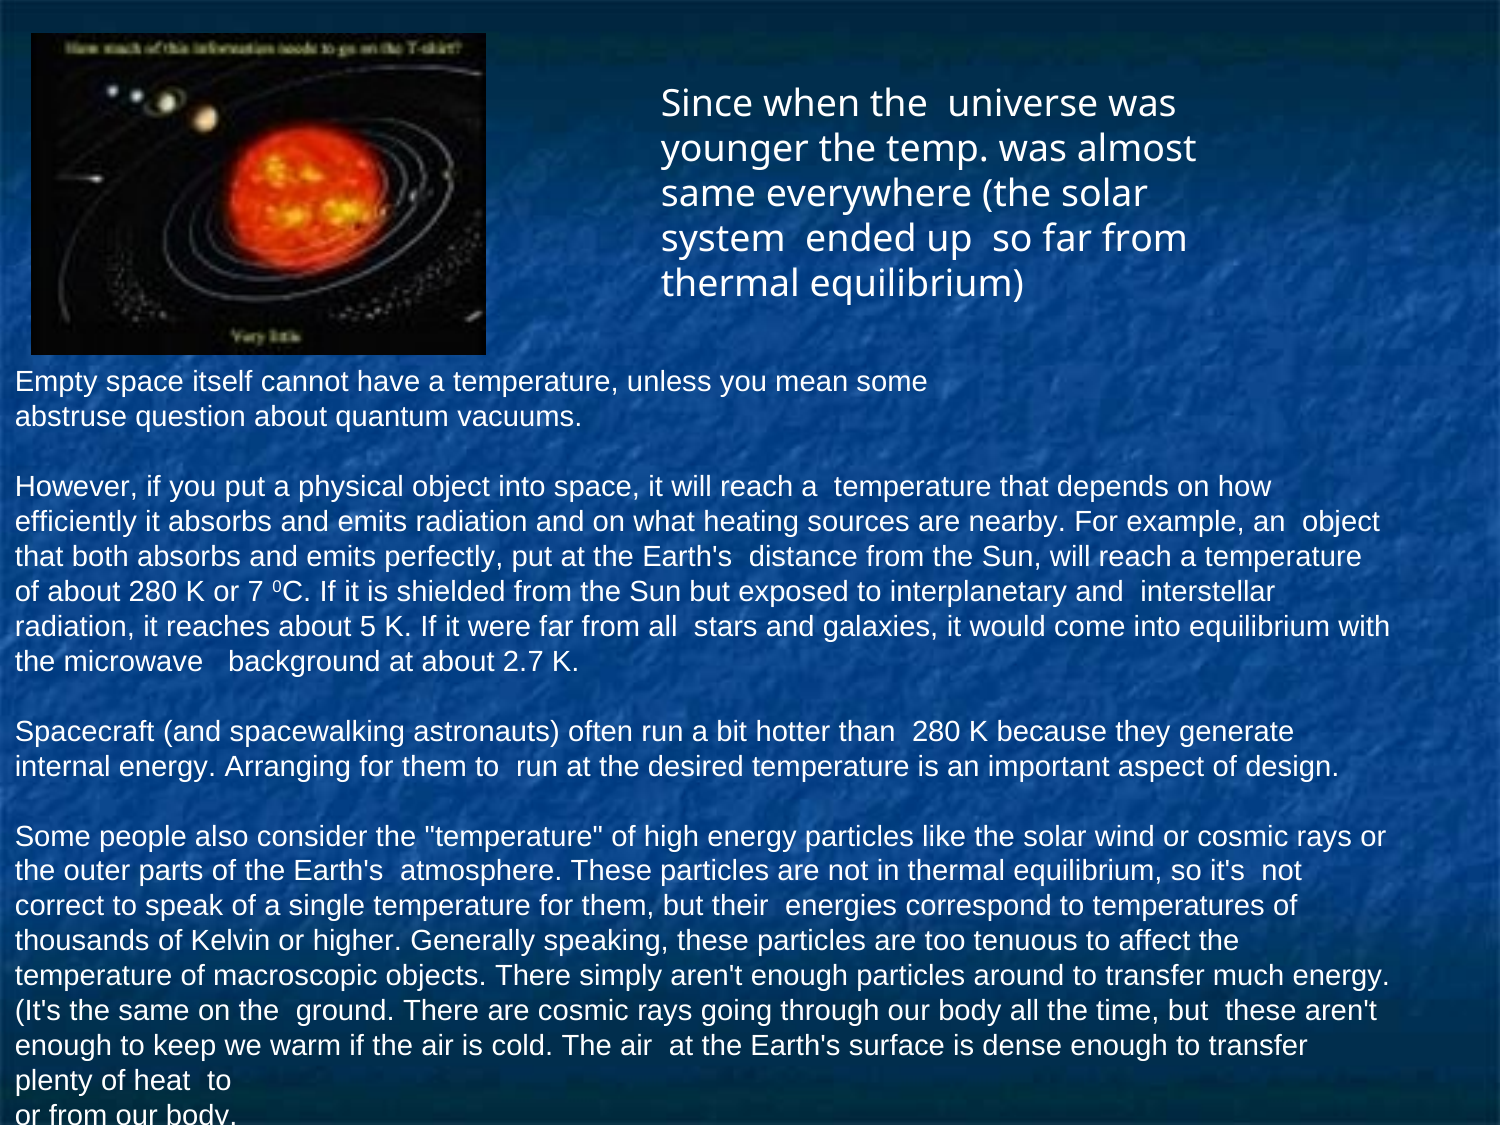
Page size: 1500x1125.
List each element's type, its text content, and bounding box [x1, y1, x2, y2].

text_box Empty space itself cannot have a temperature, unless you mean some abstruse question about quantum vacuums. However, if you put a physical object into space, it will reach a temperature that depends on how efficiently it absorbs and emits radiation and on what heating sources are nearby. For example, an object that both absorbs and emits perfectly, put at the Earth's distance from the Sun, will reach a temperature of about 280 K or 7 0C. If it is shielded from the Sun but exposed to interplanetary and interstellar radiation, it reaches about 5 K. If it were far from all stars and galaxies, it would come into equilibrium with the microwave background at about 2.7 K. Spacecraft (and spacewalking astronauts) often run a bit hotter than 280 K because they generate internal energy. Arranging for them to run at the desired temperature is an important aspect of design. Some people also consider the "temperature" of high energy particles like the solar wind or cosmic rays or the outer parts of the Earth's atmosphere. These particles are not in thermal equilibrium, so it's not correct to speak of a single temperature for them, but their energies correspond to temperatures of thousands of Kelvin or higher. Generally speaking, these particles are too tenuous to affect the temperature of macroscopic objects. There simply aren't enough particles around to transfer much energy. (It's the same on the ground. There are cosmic rays going through our body all the time, but these aren't enough to keep we warm if the air is cold. The air at the Earth's surface is dense enough to transfer plenty of heat to or from our body. [0, 354, 1412, 1125]
picture [0, 0, 1500, 1125]
text_box Since when the universe was younger the temp. was almost same everywhere (the solar system ended up so far from thermal equilibrium) [646, 71, 1223, 312]
